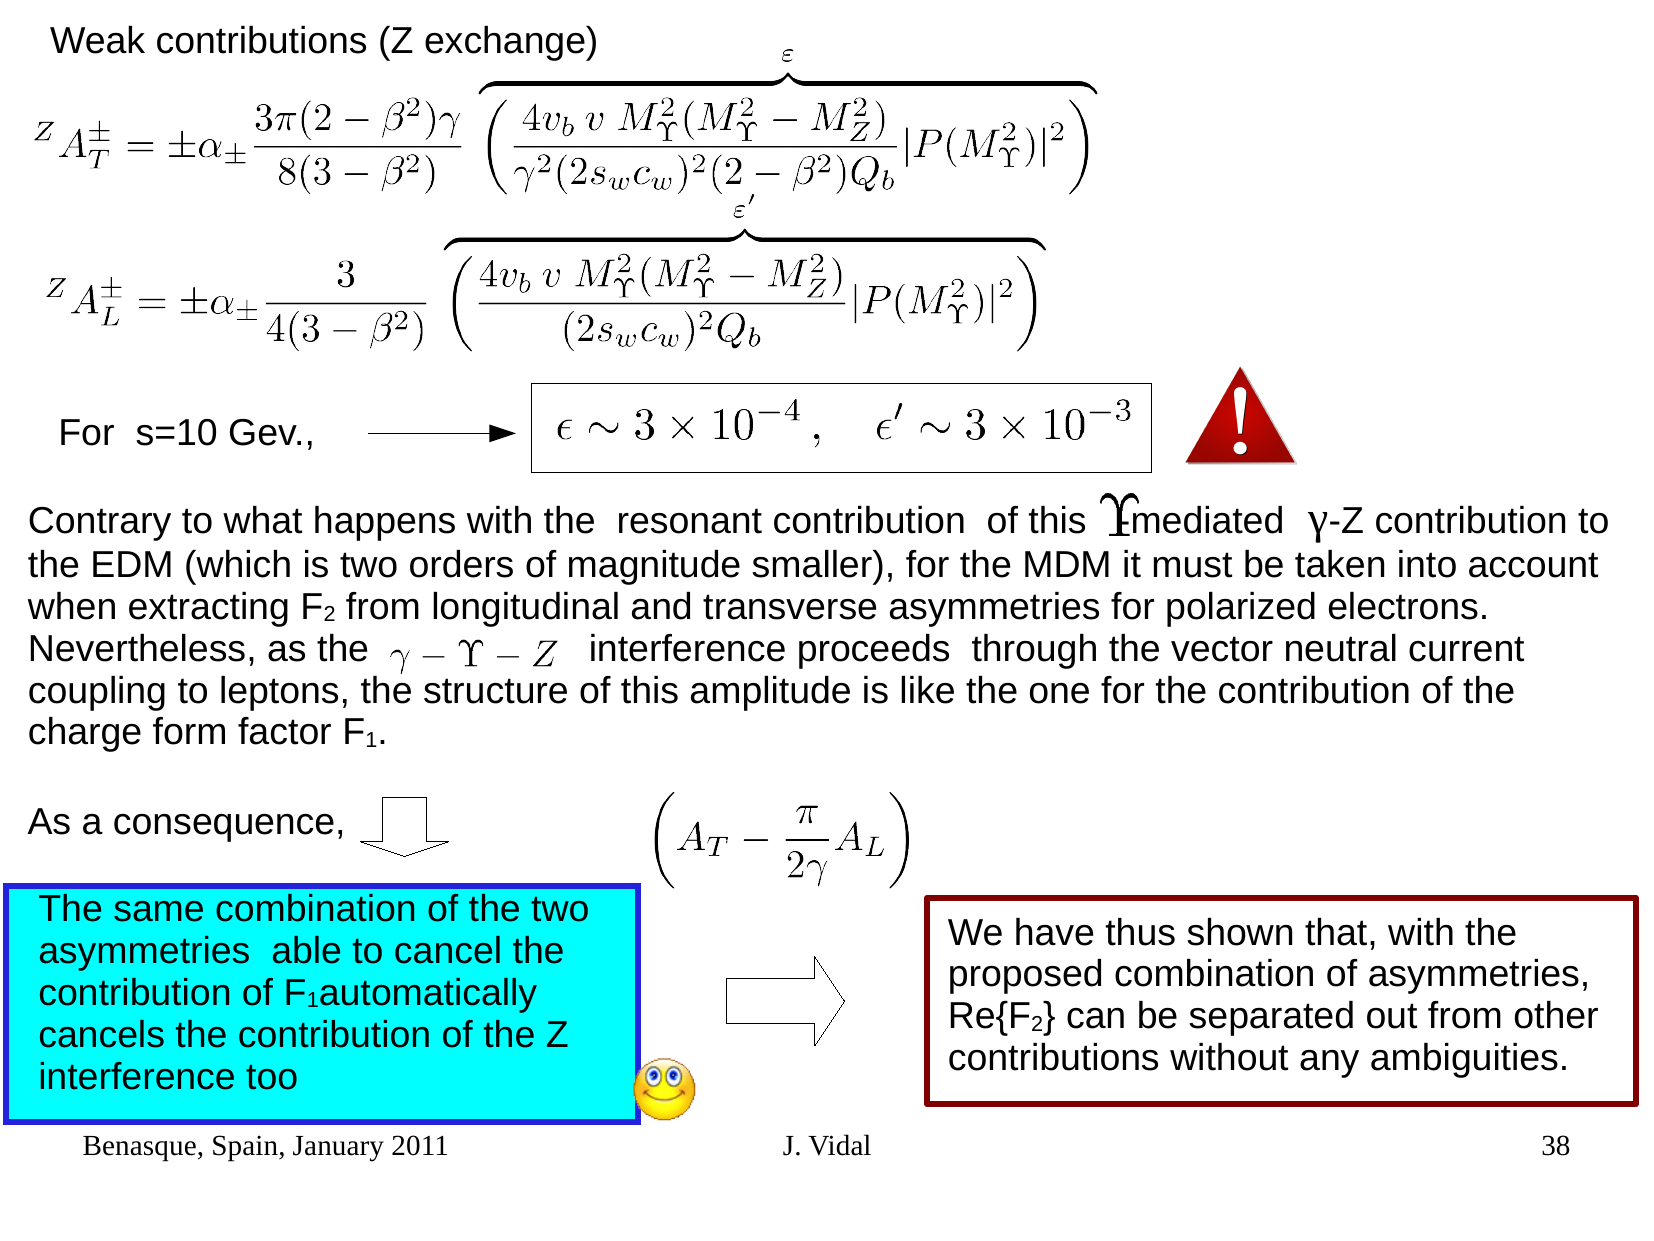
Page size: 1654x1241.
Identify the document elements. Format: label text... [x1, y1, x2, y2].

picture [552, 395, 1134, 454]
text_box [726, 956, 845, 1046]
text_box [5, 885, 632, 1123]
picture [643, 787, 922, 892]
text_box [632, 885, 638, 1057]
text_box We have thus shown that, with the proposed combination of asymmetries, Re{F2} can be separated out from other contributions without any ambiguities. [933, 903, 1633, 1099]
picture [29, 47, 1100, 355]
picture [1092, 490, 1145, 544]
text_box Contrary to what happens with the resonant contribution of this -mediated γ-Z contribution to the EDM (which is two orders of magnitude smaller), for the MDM it must be taken into account when extracting F2 from longitudinal and transverse asymmetries for polarized electrons. Nevertheless, as the interference proceeds through the vector neutral current coupling to leptons, the structure of this amplitude is like the one for the contribution of the charge form factor F1. [13, 484, 1642, 786]
picture [632, 1057, 697, 1123]
text_box As a consequence, [12, 793, 372, 851]
text_box For s=10 Gev., [43, 403, 341, 461]
text_box [372, 797, 449, 857]
picture [383, 637, 566, 679]
text_box Weak contributions (Z exchange) [35, 11, 614, 47]
picture [1184, 366, 1297, 465]
text_box The same combination of the two asymmetries able to cancel the contribution of F1automatically cancels the contribution of the Z interference too [23, 879, 632, 1118]
